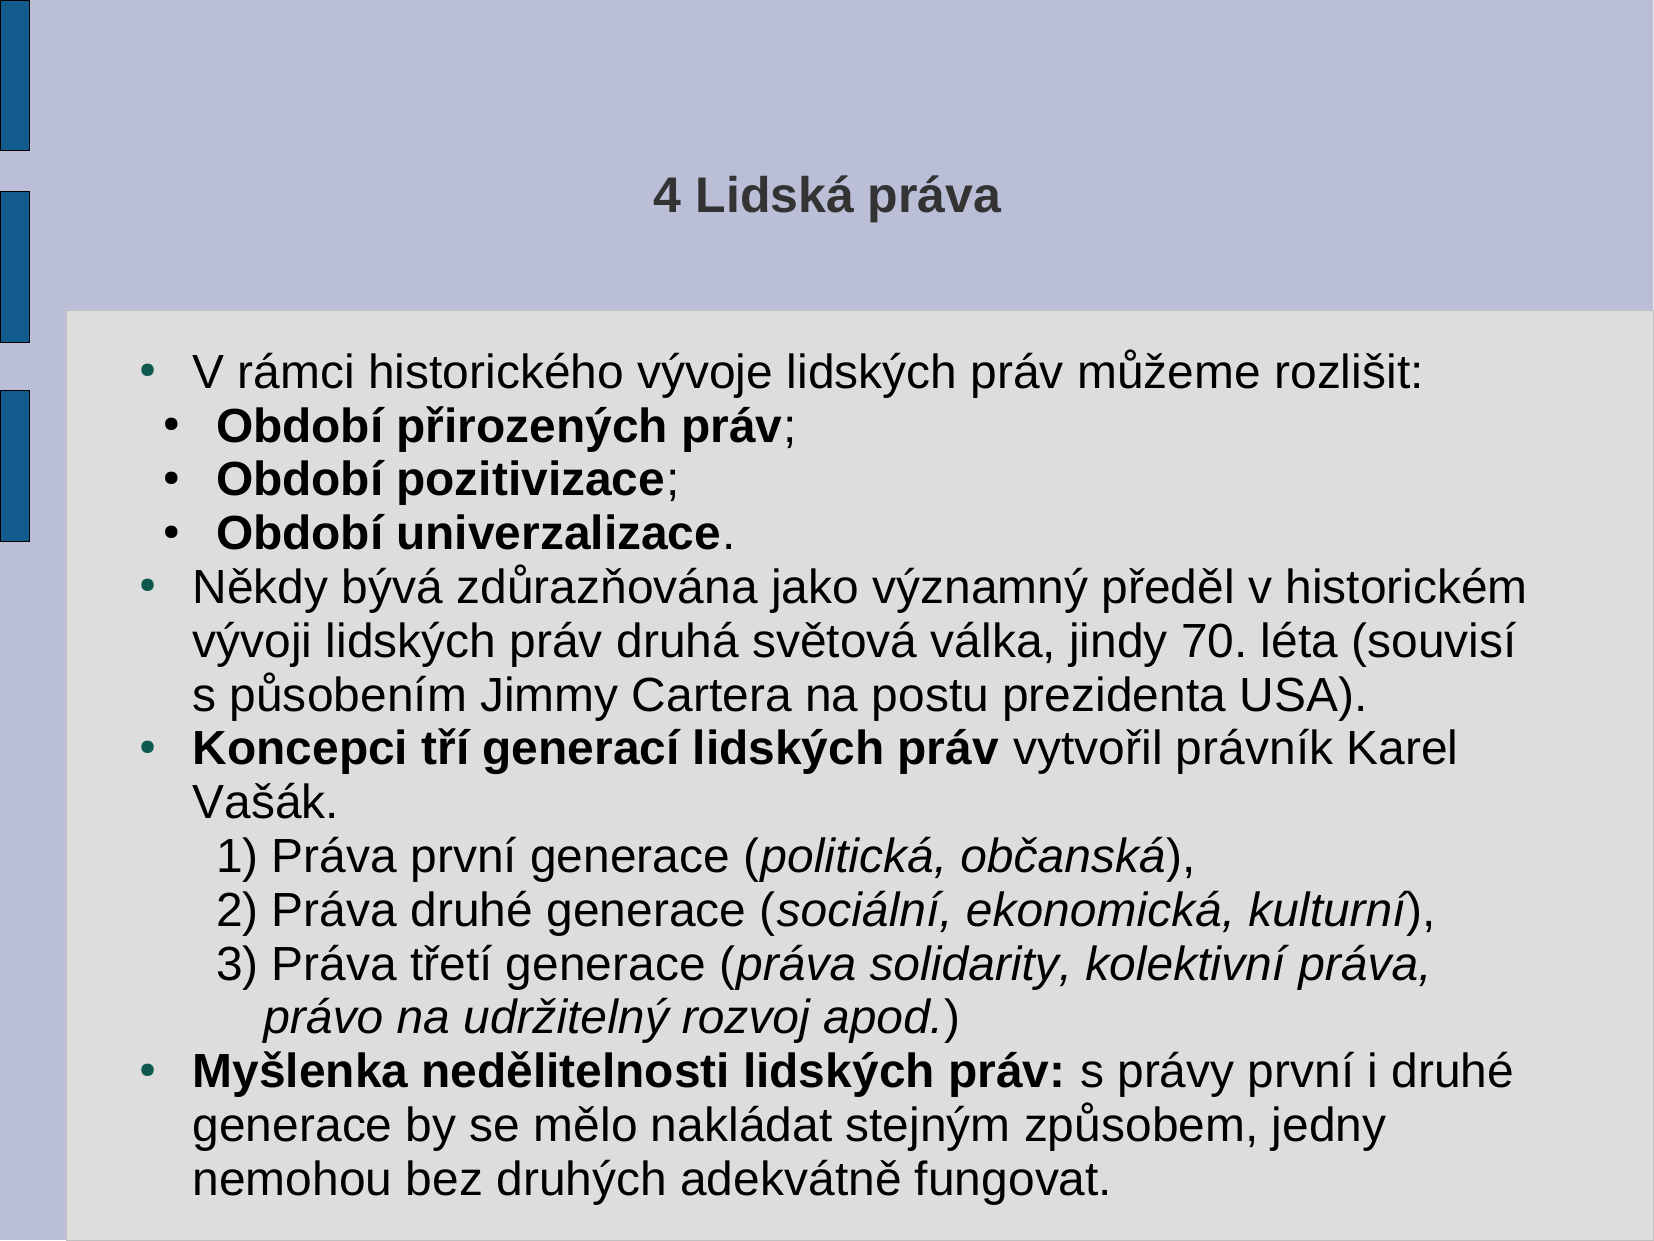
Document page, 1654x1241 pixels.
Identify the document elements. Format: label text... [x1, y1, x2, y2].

list V rámci historického vývoje lidských práv můžeme rozlišit: Období přirozených práv; Období pozitivizace; Období univerzalizace. Někdy bývá zdůrazňována jako významný předěl v historickém vývoji lidských práv druhá světová válka, jindy 70. léta (souvisí s působením Jimmy Cartera na postu prezidenta USA). Koncepci tří generací lidských práv vytvořil právník Karel Vašák. 1) Práva první generace (politická, občanská), 2) Práva druhé generace (sociální, ekonomická, kulturní), 3) Práva třetí generace (práva solidarity, kolektivní práva, právo na udržitelný rozvoj apod.) Myšlenka nedělitelnosti lidských práv: s právy první i druhé generace by se mělo nakládat stejným způsobem, jedny nemohou bez druhých adekvátně fungovat. [121, 344, 1534, 1205]
title 4 Lidská práva [121, 91, 1534, 299]
